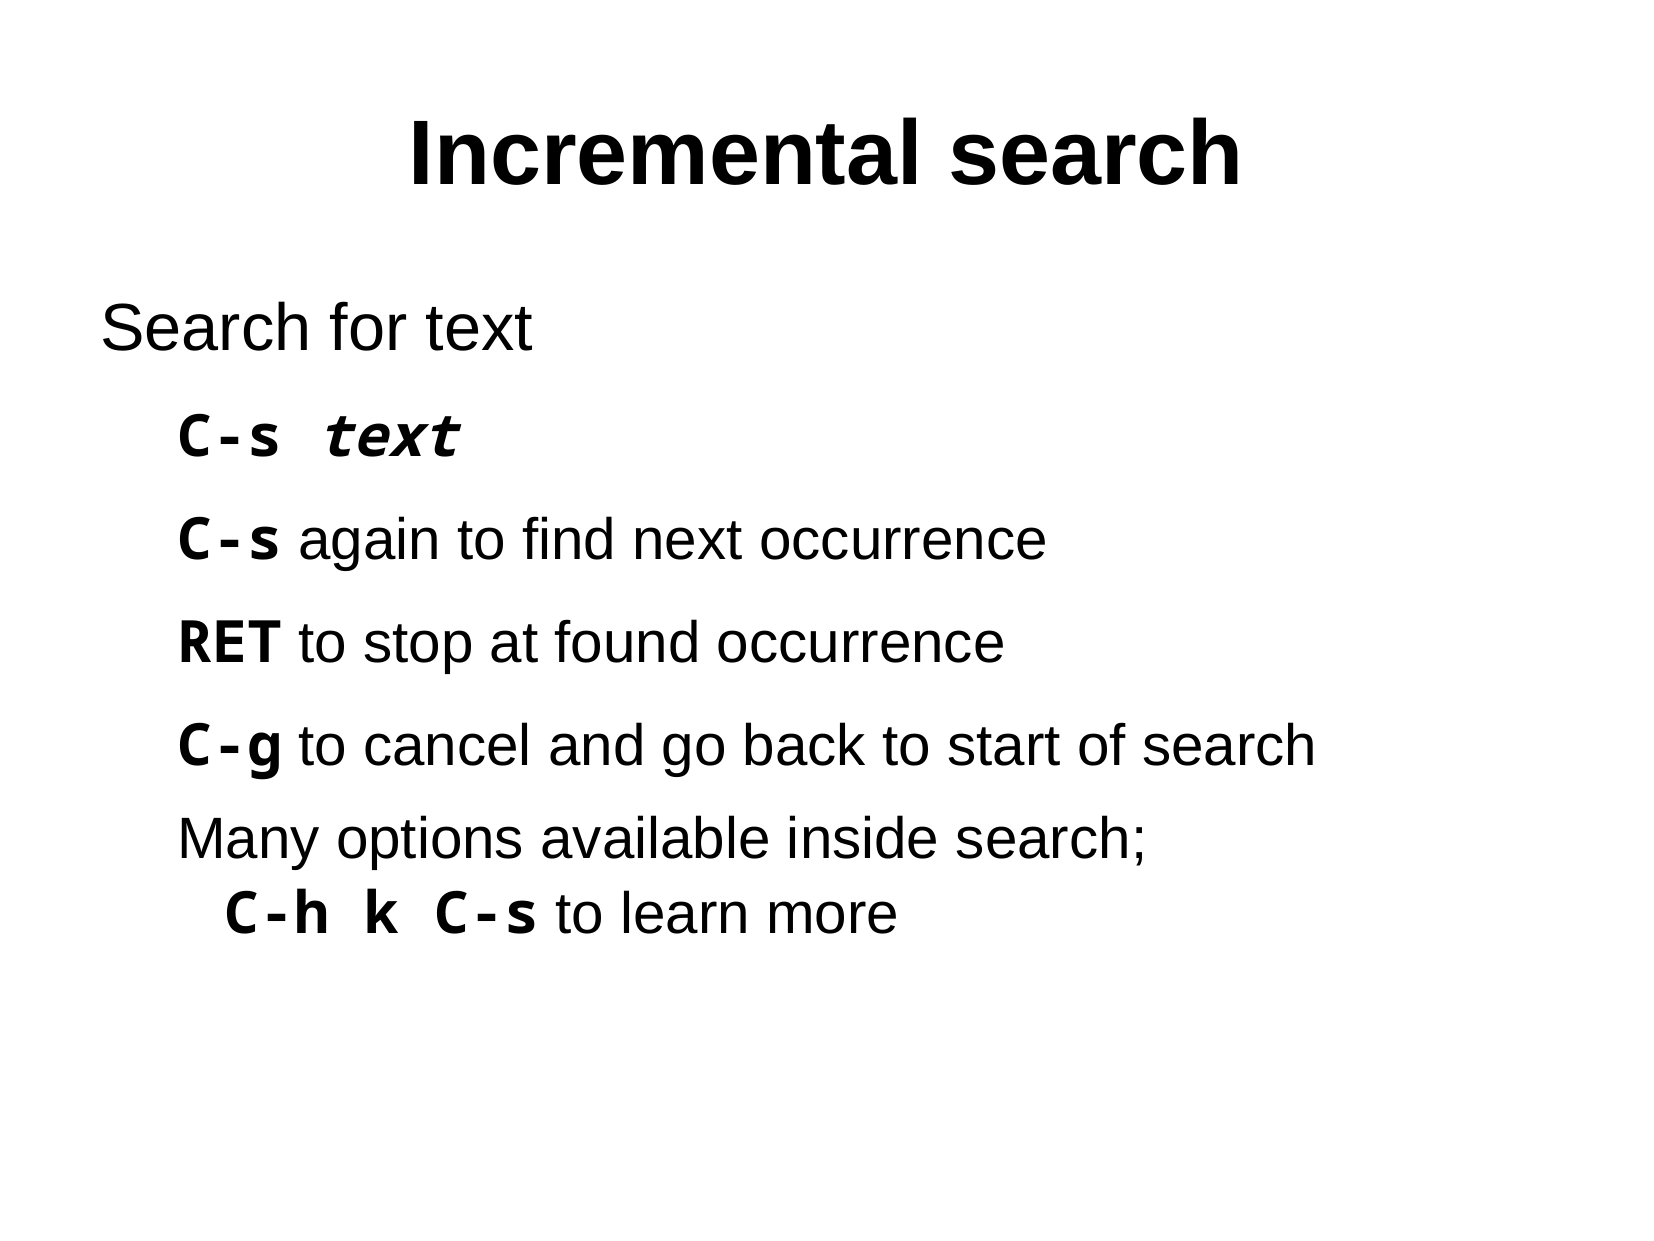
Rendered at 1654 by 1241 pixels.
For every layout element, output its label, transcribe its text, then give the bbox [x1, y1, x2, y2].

title Incremental search [82, 56, 1571, 250]
list Search for text C-s text C-s again to find next occurrence RET to stop at found occurrence C-g to cancel and go back to start of search Many options available inside search; C-h k C-s to learn more [82, 290, 1571, 1094]
